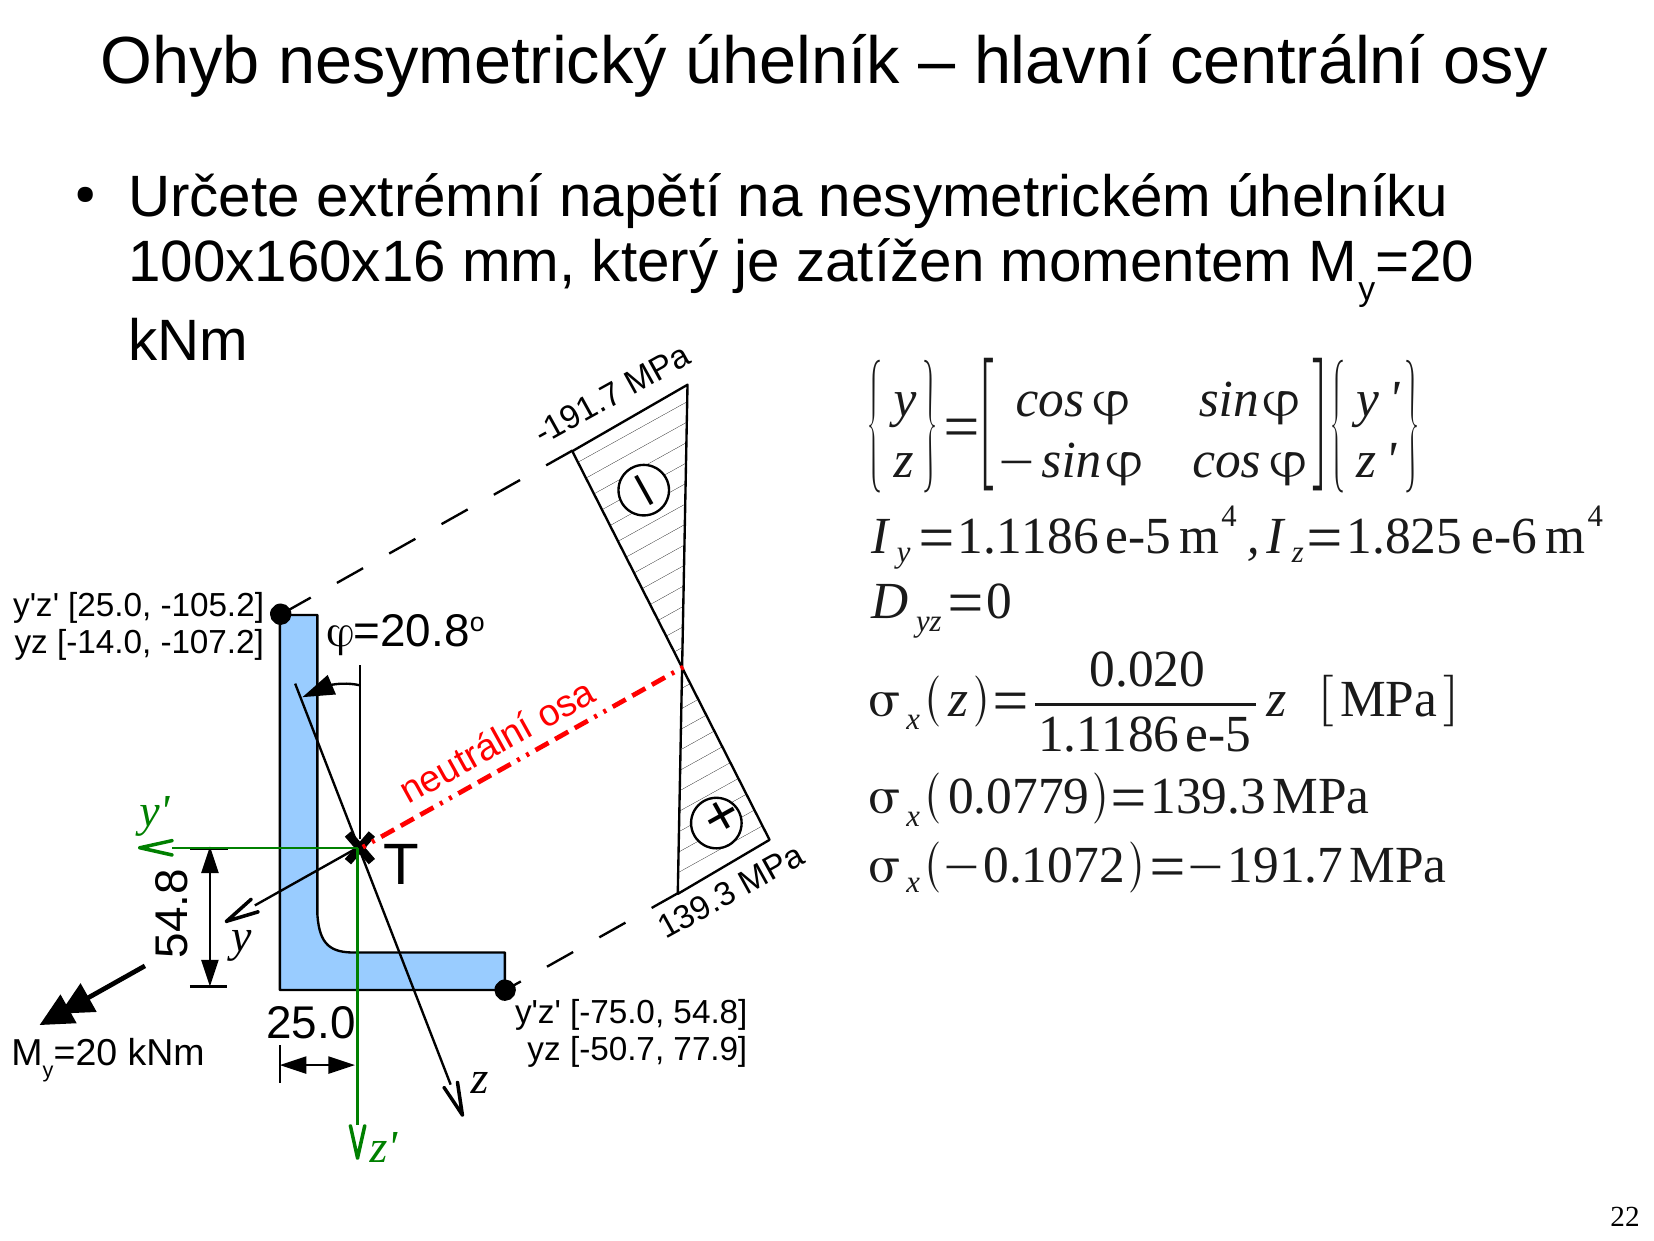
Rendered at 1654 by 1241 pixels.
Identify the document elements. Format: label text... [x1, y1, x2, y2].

text_box neutrální osa [375, 656, 621, 830]
title Ohyb nesymetrický úhelník – hlavní centrální osy [37, 8, 1613, 113]
text_box T [368, 824, 434, 913]
text_box y' [124, 777, 185, 848]
chart [848, 357, 1616, 901]
text_box + [665, 767, 773, 866]
text_box j=20.8o [311, 597, 500, 672]
text_box [401, 952, 515, 1000]
text_box [677, 829, 770, 890]
text_box 139.3 MPa [634, 823, 827, 964]
text_box -191.7 MPa [511, 325, 710, 470]
text_box 25.0 [251, 990, 356, 1062]
text_box – [592, 441, 700, 539]
text_box y'z' [-75.0, 54.8] yz [-50.7, 77.9] [500, 986, 762, 1084]
list Určete extrémní napětí na nesymetrickém úhelníku 100x160x16 mm, který je zatížen momentem My=20 kNm [57, 163, 1608, 413]
text_box z [455, 1045, 504, 1116]
text_box 25.0 [359, 990, 371, 1062]
text_box T [368, 878, 382, 913]
text_box 54.8 [138, 854, 210, 974]
text_box [279, 872, 356, 990]
text_box [279, 849, 318, 889]
text_box y [216, 902, 267, 973]
text_box [359, 952, 412, 991]
text_box [572, 387, 688, 665]
text_box z' [354, 1114, 413, 1185]
text_box [271, 604, 318, 847]
text_box [303, 696, 318, 736]
text_box y'z' [25.0, -105.2] yz [-14.0, -107.2] [0, 578, 278, 677]
text_box My=20 kNm [11, 1031, 237, 1094]
text_box [679, 670, 735, 802]
